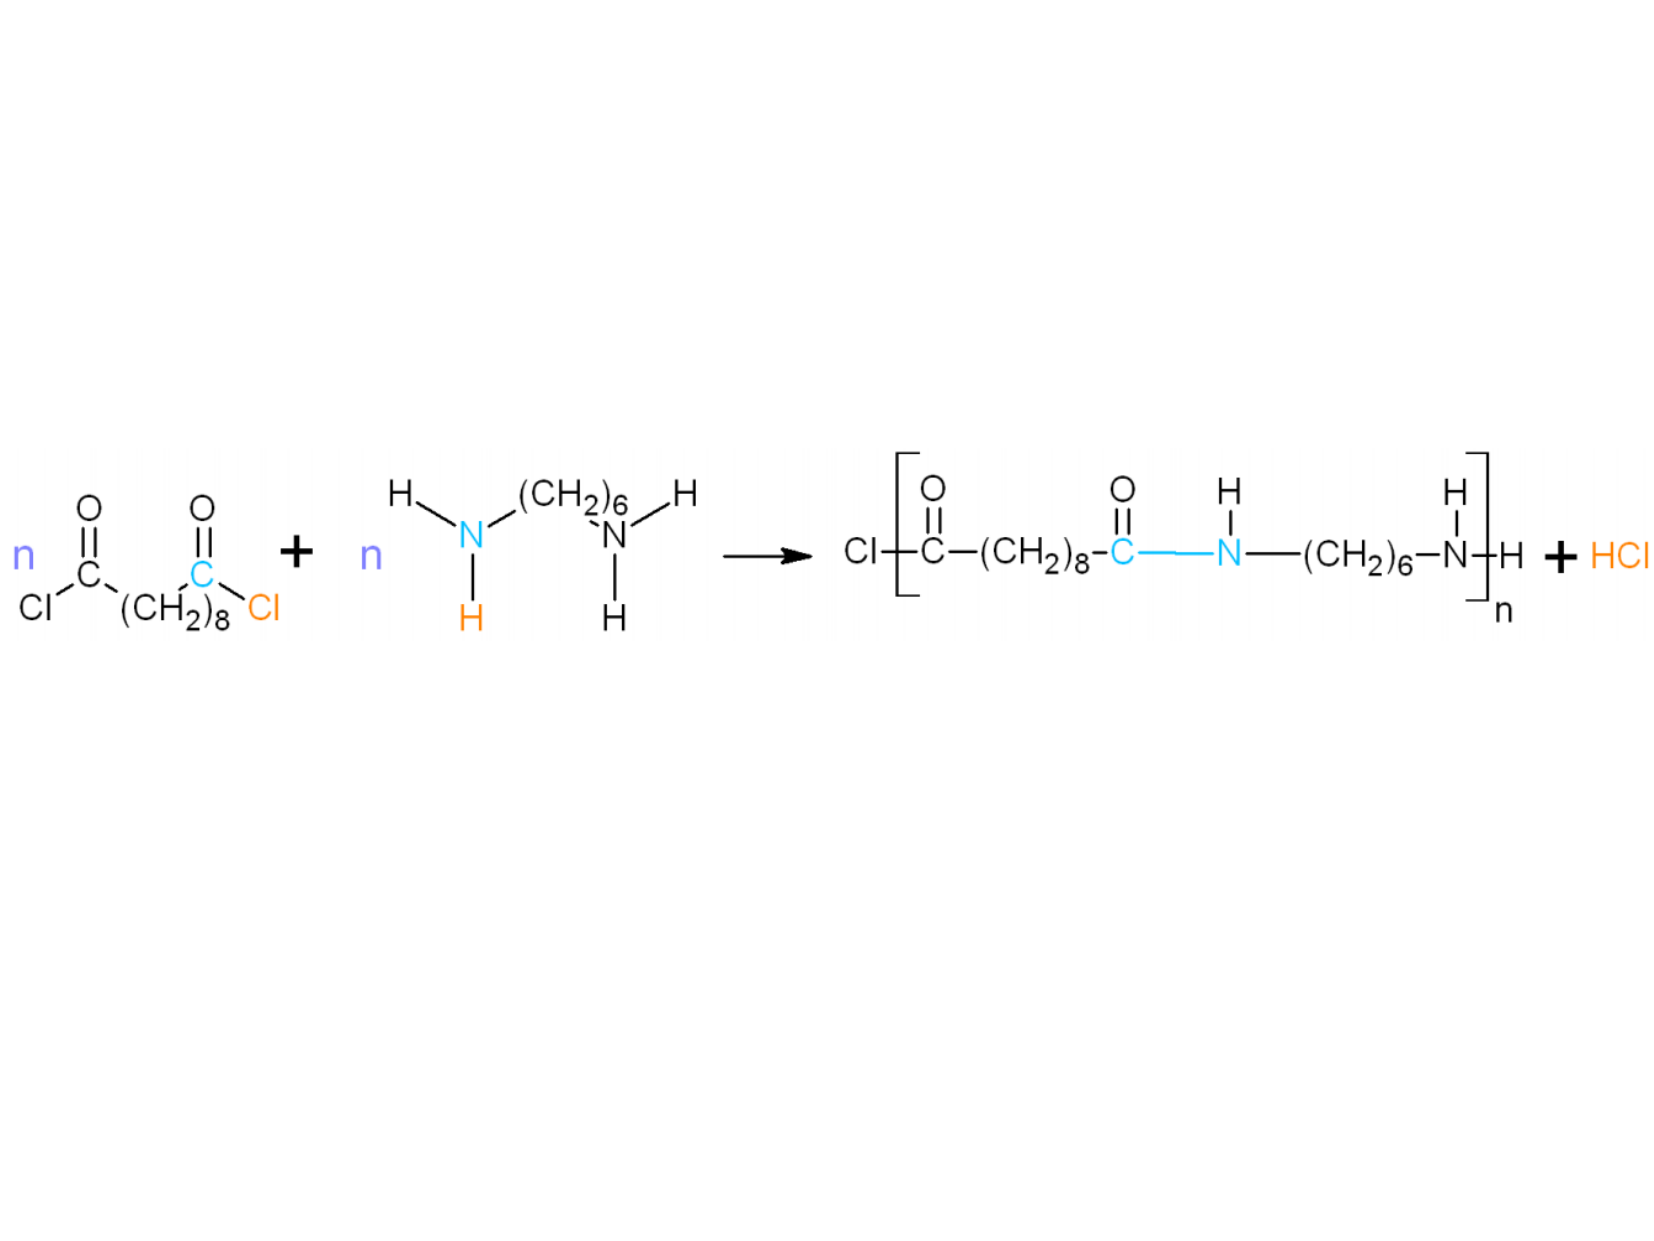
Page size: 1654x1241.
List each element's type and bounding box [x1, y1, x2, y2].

picture [0, 448, 1654, 660]
